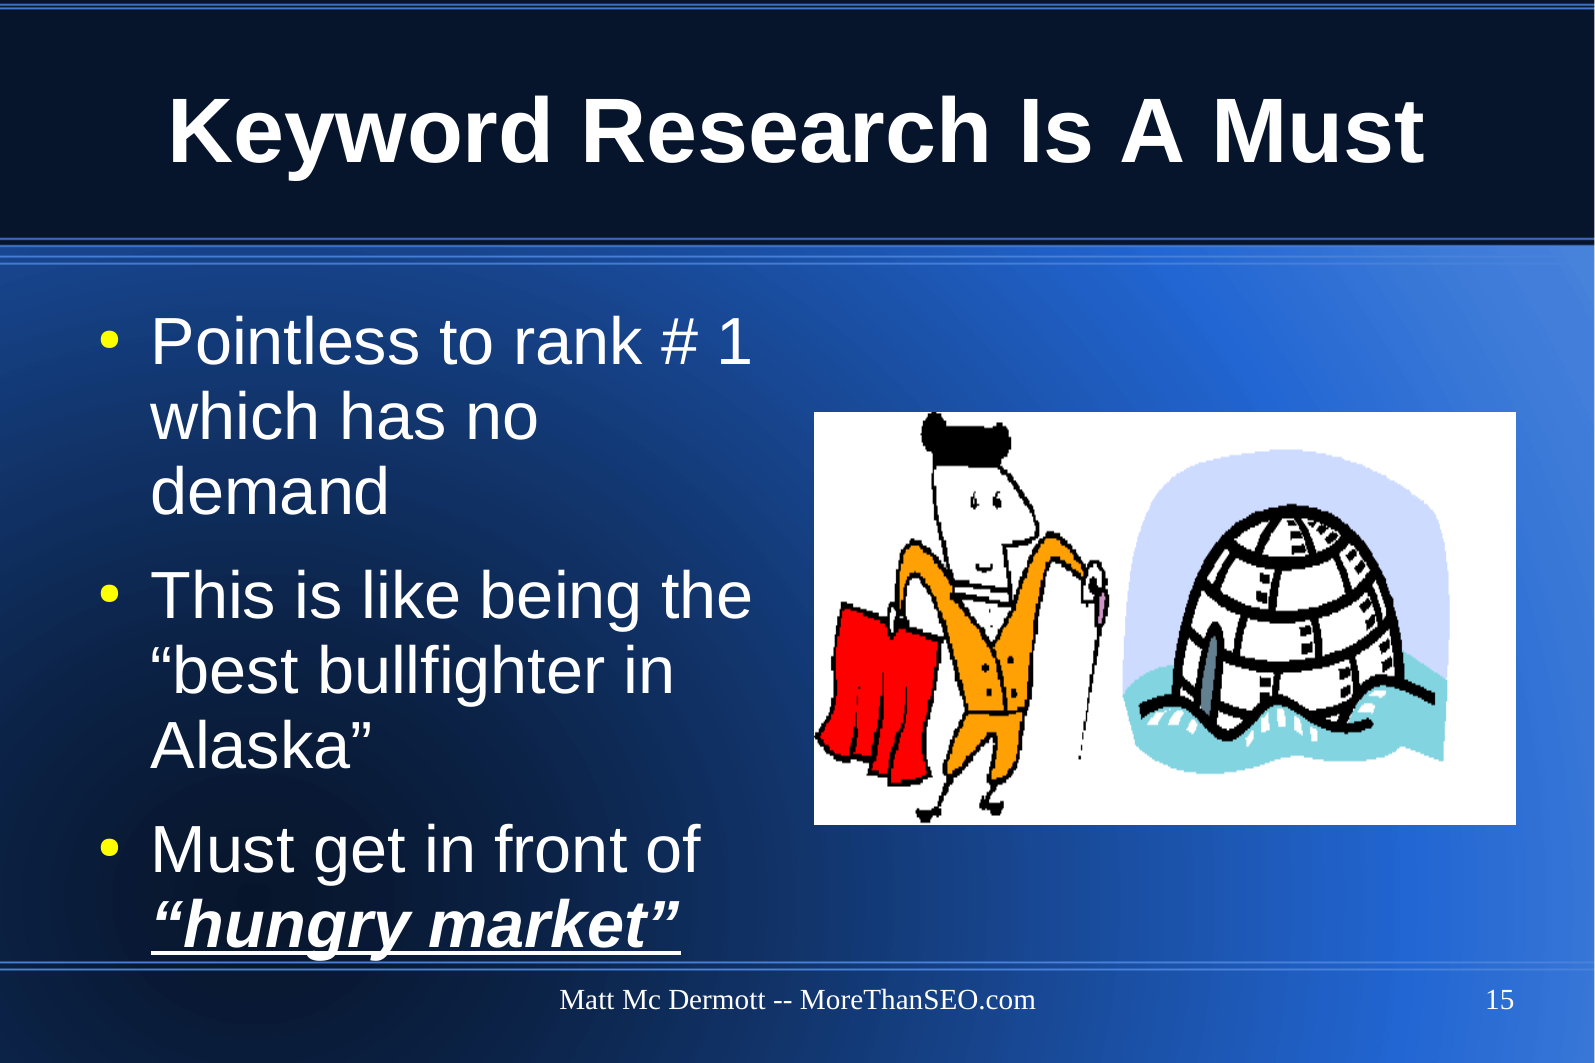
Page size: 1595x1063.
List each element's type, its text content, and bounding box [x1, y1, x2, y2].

title Keyword Research Is A Must [79, 42, 1515, 220]
picture [0, 0, 1595, 1063]
list Pointless to rank # 1 which has no demand This is like being the “best bullfighter in Alaska” Must get in front of “hungry market” [79, 304, 780, 962]
